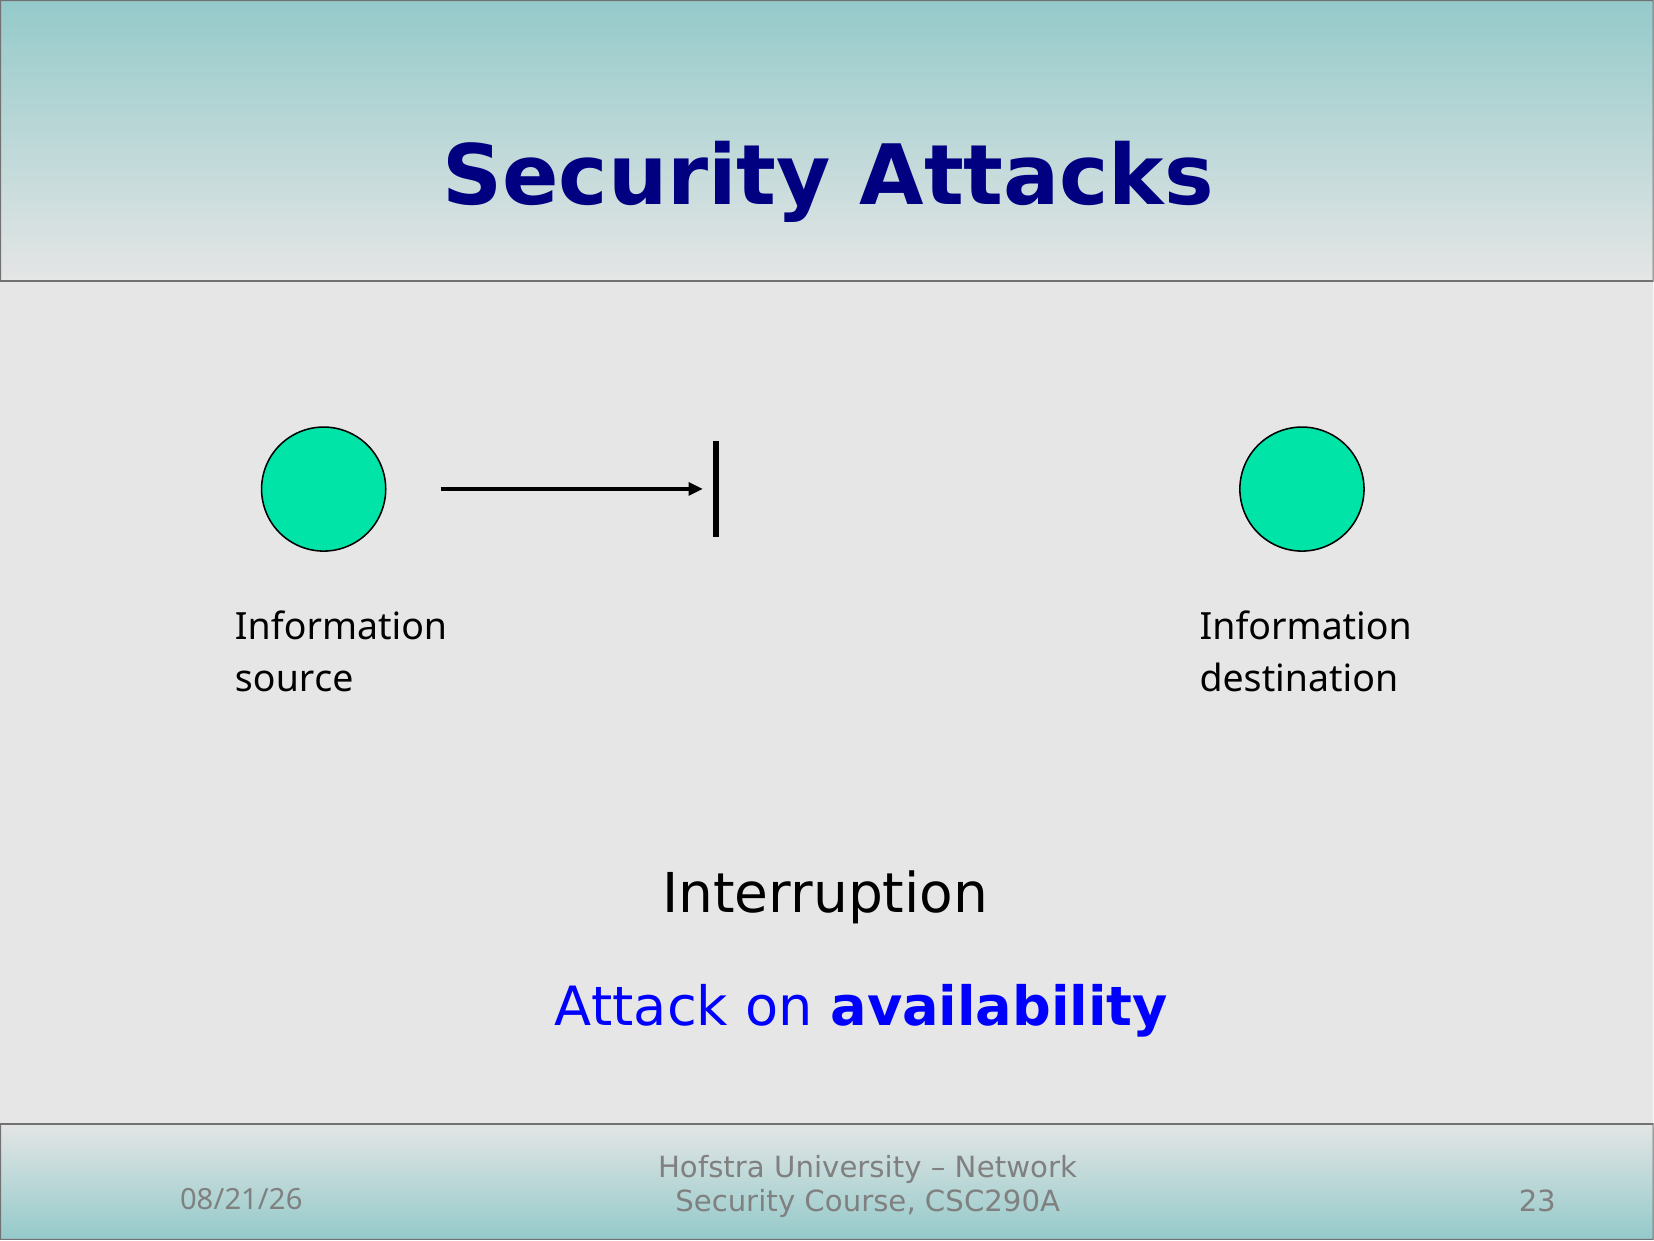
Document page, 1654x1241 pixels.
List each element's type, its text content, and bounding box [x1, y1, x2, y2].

text_box Interruption [647, 854, 1004, 934]
text_box Information source [220, 592, 463, 710]
text_box Attack on availability [529, 967, 1183, 1047]
text_box Information destination [1184, 592, 1428, 710]
title Security Attacks [123, 87, 1534, 233]
